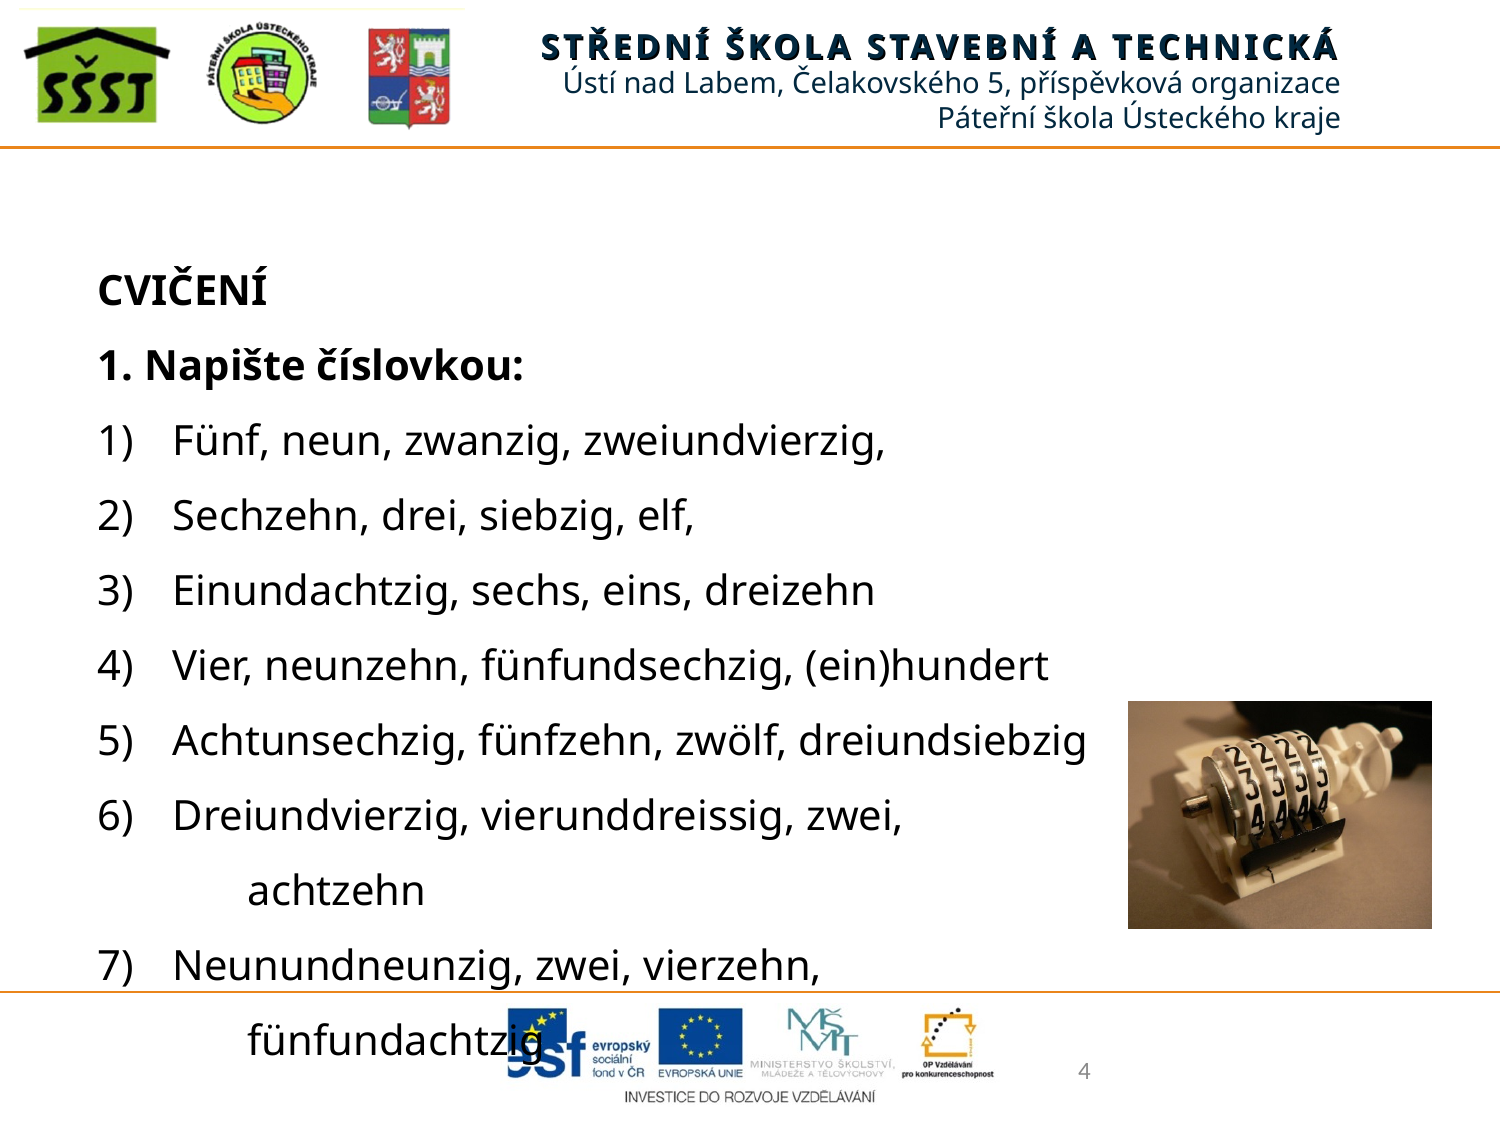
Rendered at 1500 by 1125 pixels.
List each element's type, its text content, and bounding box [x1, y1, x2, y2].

title STŘEDNÍ ŠKOLA STAVEBNÍ A TECHNICKÁ Ústí nad Labem, Čelakovského 5, příspěvková organizace Páteřní škola Ústeckého kraje [525, 23, 1453, 144]
text_box 5 [1062, 1039, 1414, 1100]
picture [500, 1003, 1000, 1110]
text_box CVIČENÍ 1. Napište číslovkou: Fünf, neun, zwanzig, zweiundvierzig, Sechzehn, drei, siebzig, elf, Einundachtzig, sechs, eins, dreizehn Vier, neunzehn, fünfundsechzig, (ein)hundert Achtunsechzig, fünfzehn, zwölf, dreiundsiebzig Dreiundvierzig, vierunddreissig, zwei, achtzehn Neunundneunzig, zwei, vierzehn, fünfundachtzig [82, 231, 1105, 929]
picture [1128, 701, 1432, 929]
picture [19, 8, 465, 139]
